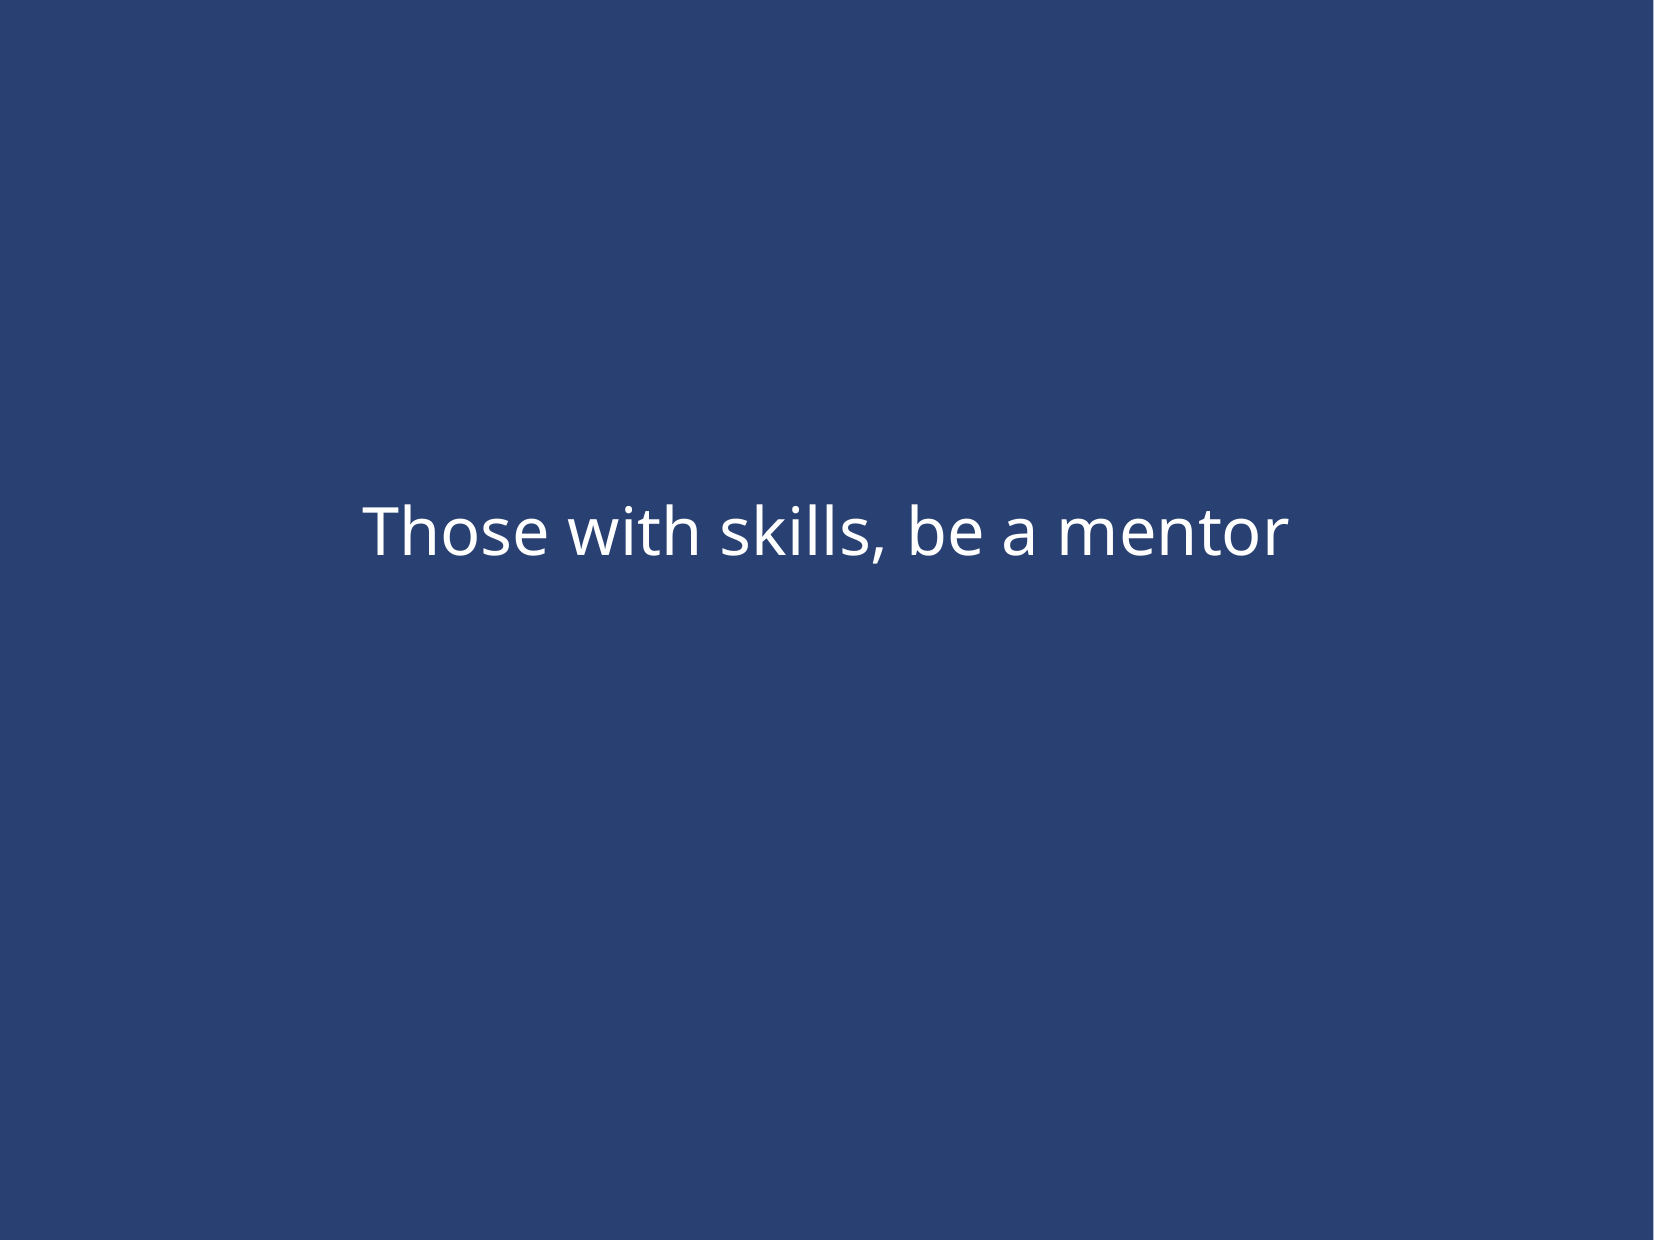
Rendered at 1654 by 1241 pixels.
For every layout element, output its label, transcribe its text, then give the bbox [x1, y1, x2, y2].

subtitle Those with skills, be a mentor [82, 49, 1571, 1109]
